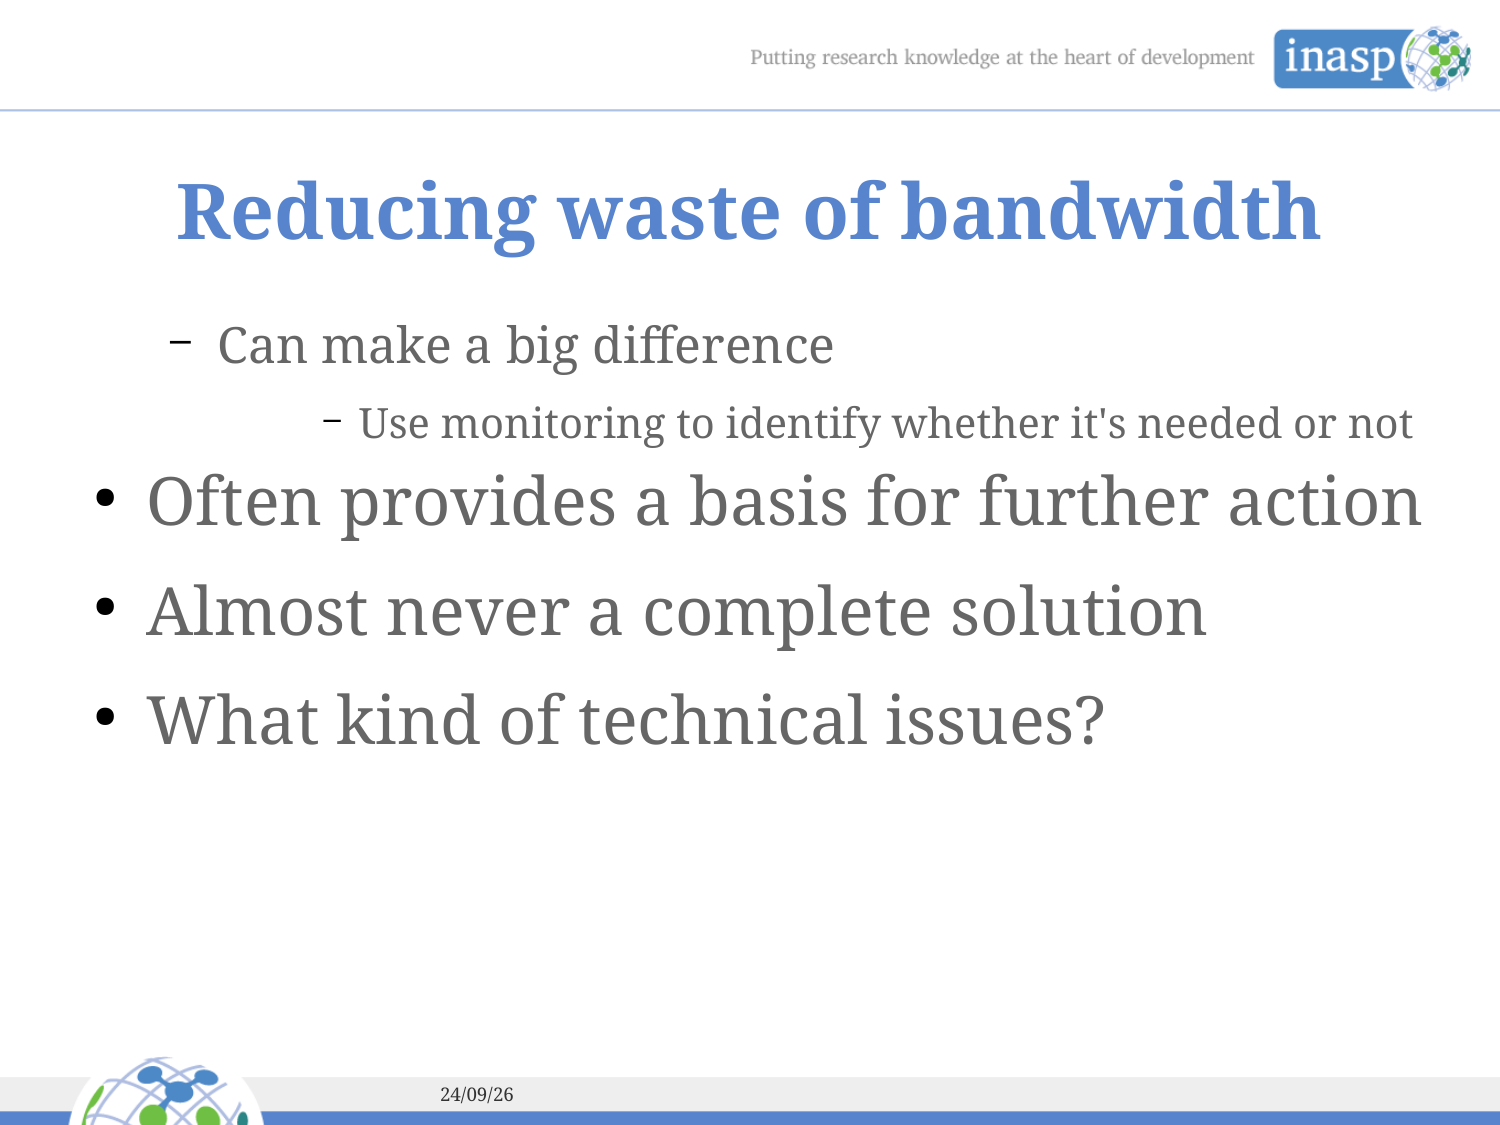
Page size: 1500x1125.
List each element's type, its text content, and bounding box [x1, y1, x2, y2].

title Reducing waste of bandwidth [75, 129, 1426, 313]
picture [0, 0, 1500, 1125]
list Can make a big difference Use monitoring to identify whether it's needed or not Use monitoring to identify whether it's needed or not Often provides a basis for further action Almost never a complete solution What kind of technical issues? [75, 313, 1426, 967]
